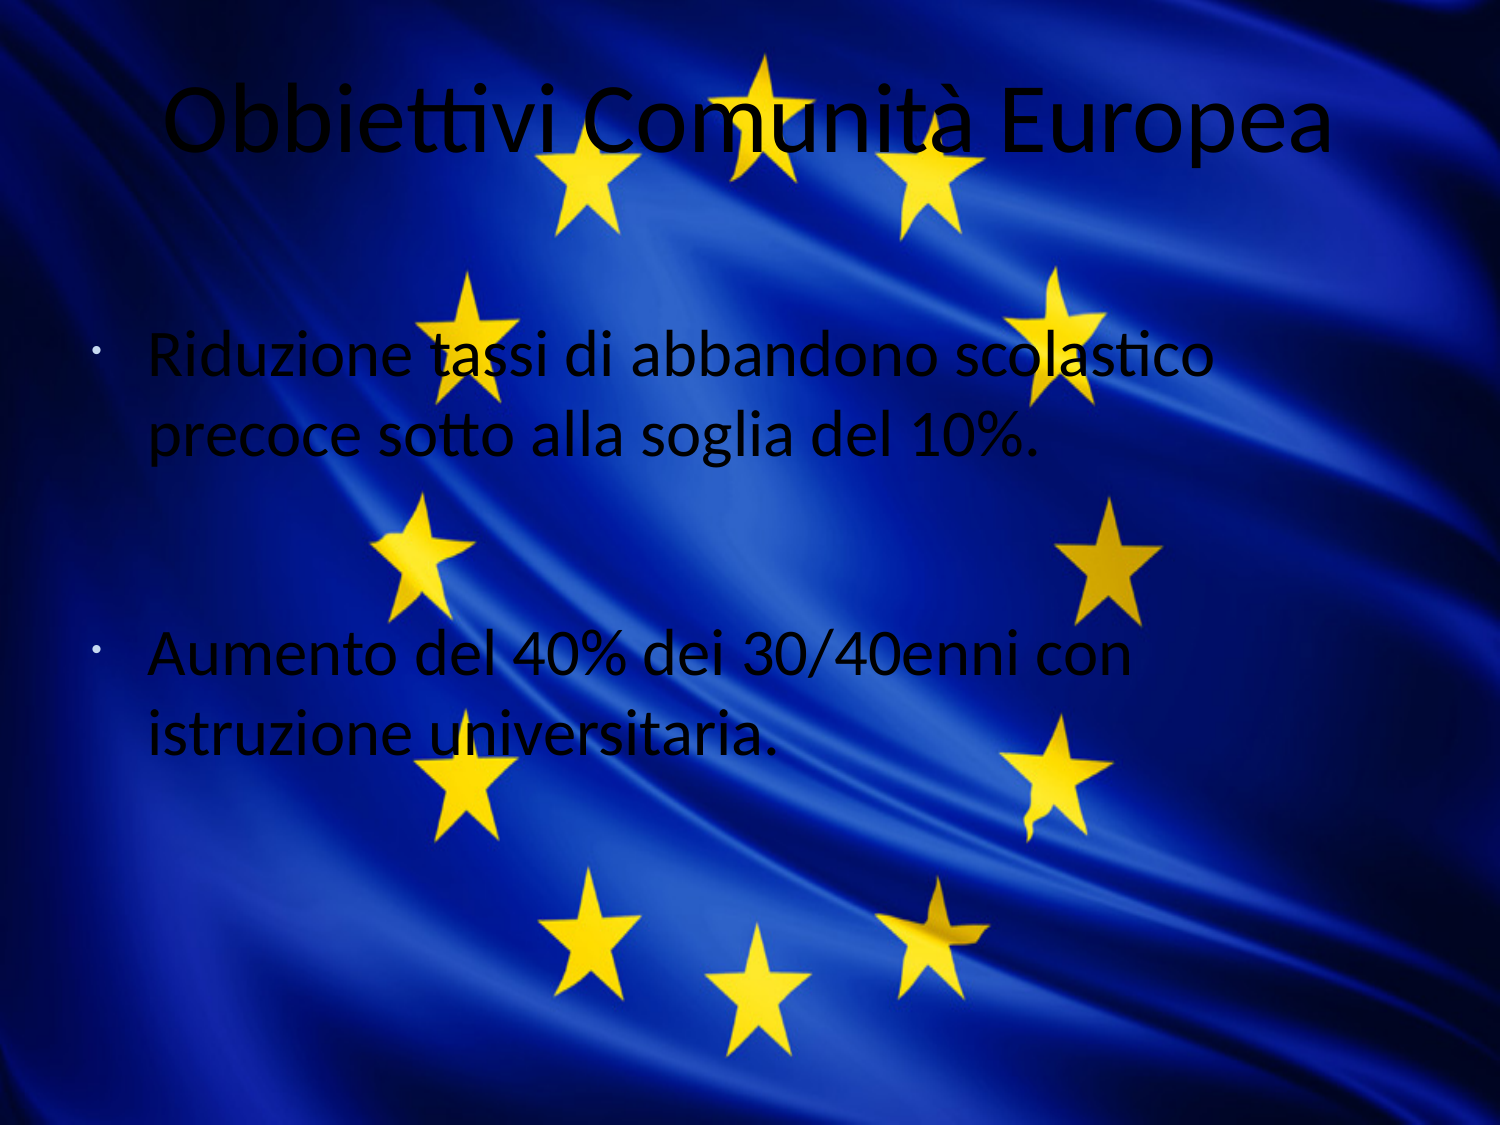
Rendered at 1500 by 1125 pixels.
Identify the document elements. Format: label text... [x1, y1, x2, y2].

title Obbiettivi Comunità Europea [75, 45, 1425, 233]
picture [0, 0, 1500, 1125]
list Riduzione tassi di abbandono scolastico precoce sotto alla soglia del 10%. Aumento del 40% dei 30/40enni con istruzione universitaria. [76, 302, 1427, 1046]
